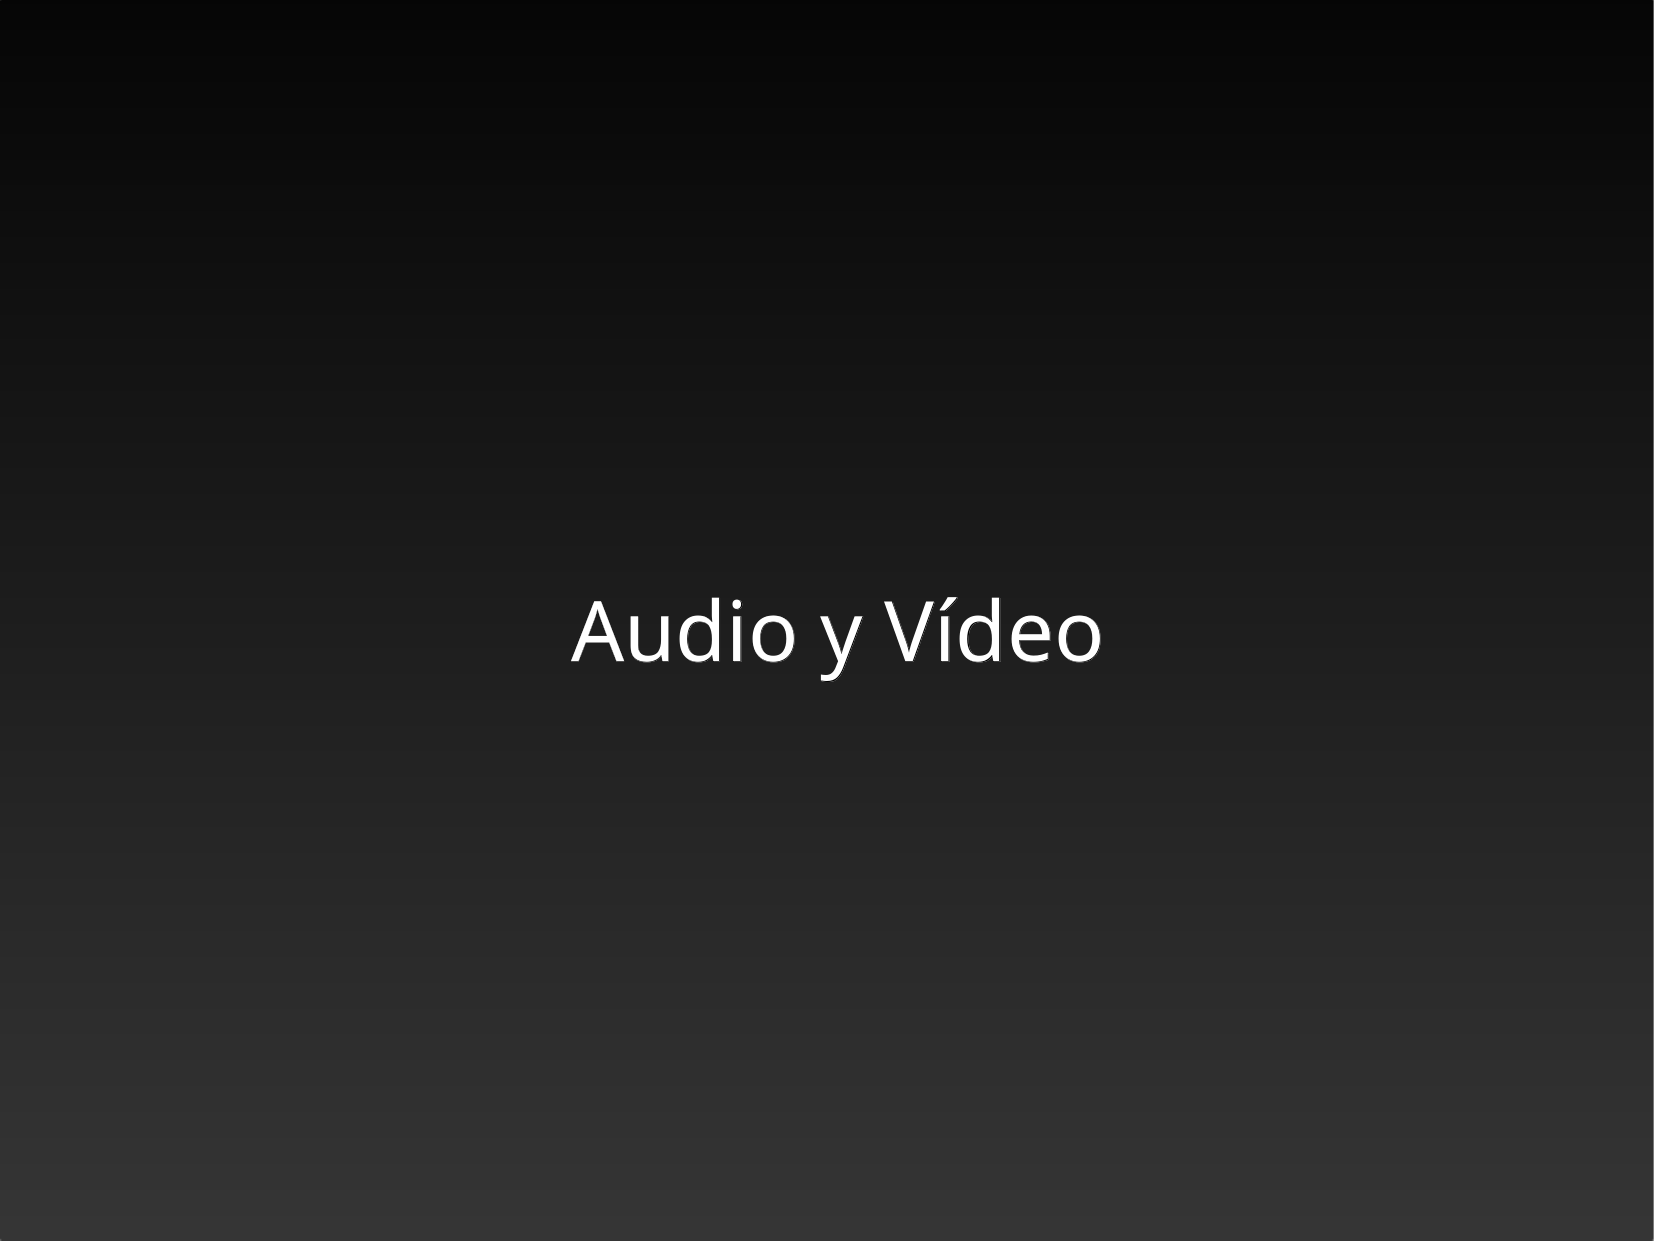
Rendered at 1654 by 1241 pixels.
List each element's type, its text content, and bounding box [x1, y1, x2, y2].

picture [0, 0, 1654, 1241]
text_box Audio y Vídeo [556, 565, 1098, 675]
